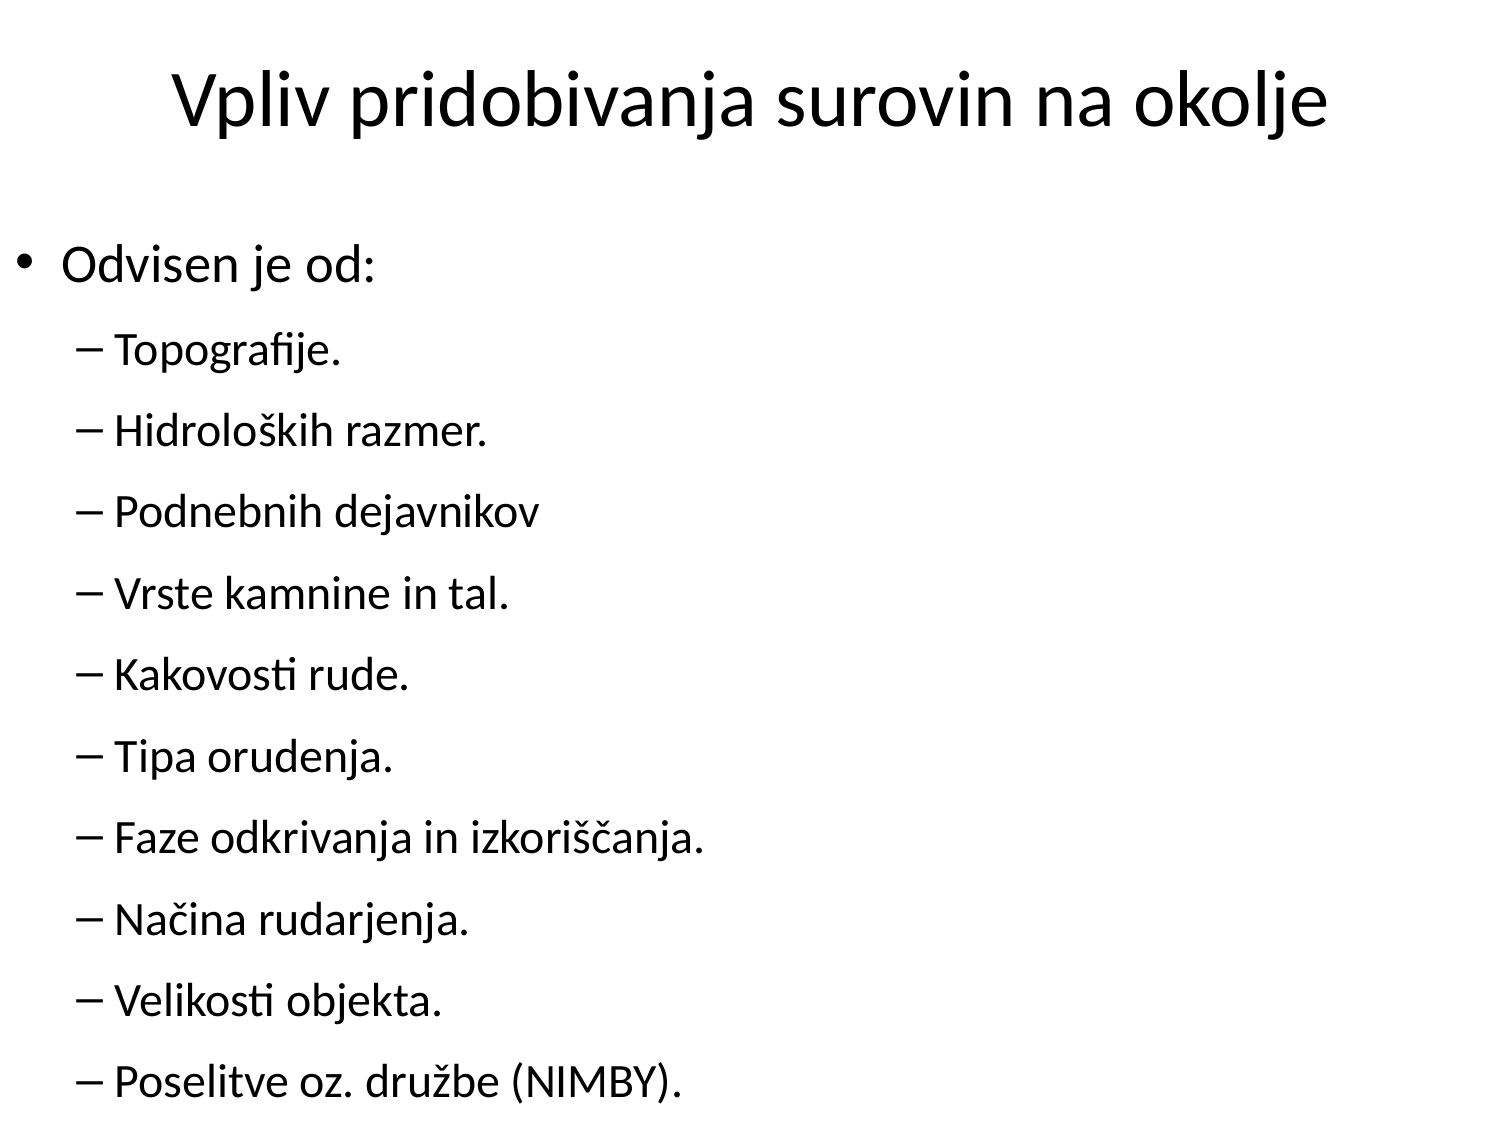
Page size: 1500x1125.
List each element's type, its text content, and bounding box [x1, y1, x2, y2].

list Odvisen je od: Topografije. Hidroloških razmer. Podnebnih dejavnikov Vrste kamnine in tal. Kakovosti rude. Tipa orudenja. Faze odkrivanja in izkoriščanja. Načina rudarjenja. Velikosti objekta. Poselitve oz. družbe (NIMBY). [0, 219, 1425, 1125]
title Vpliv pridobivanja surovin na okolje [76, 0, 1427, 188]
